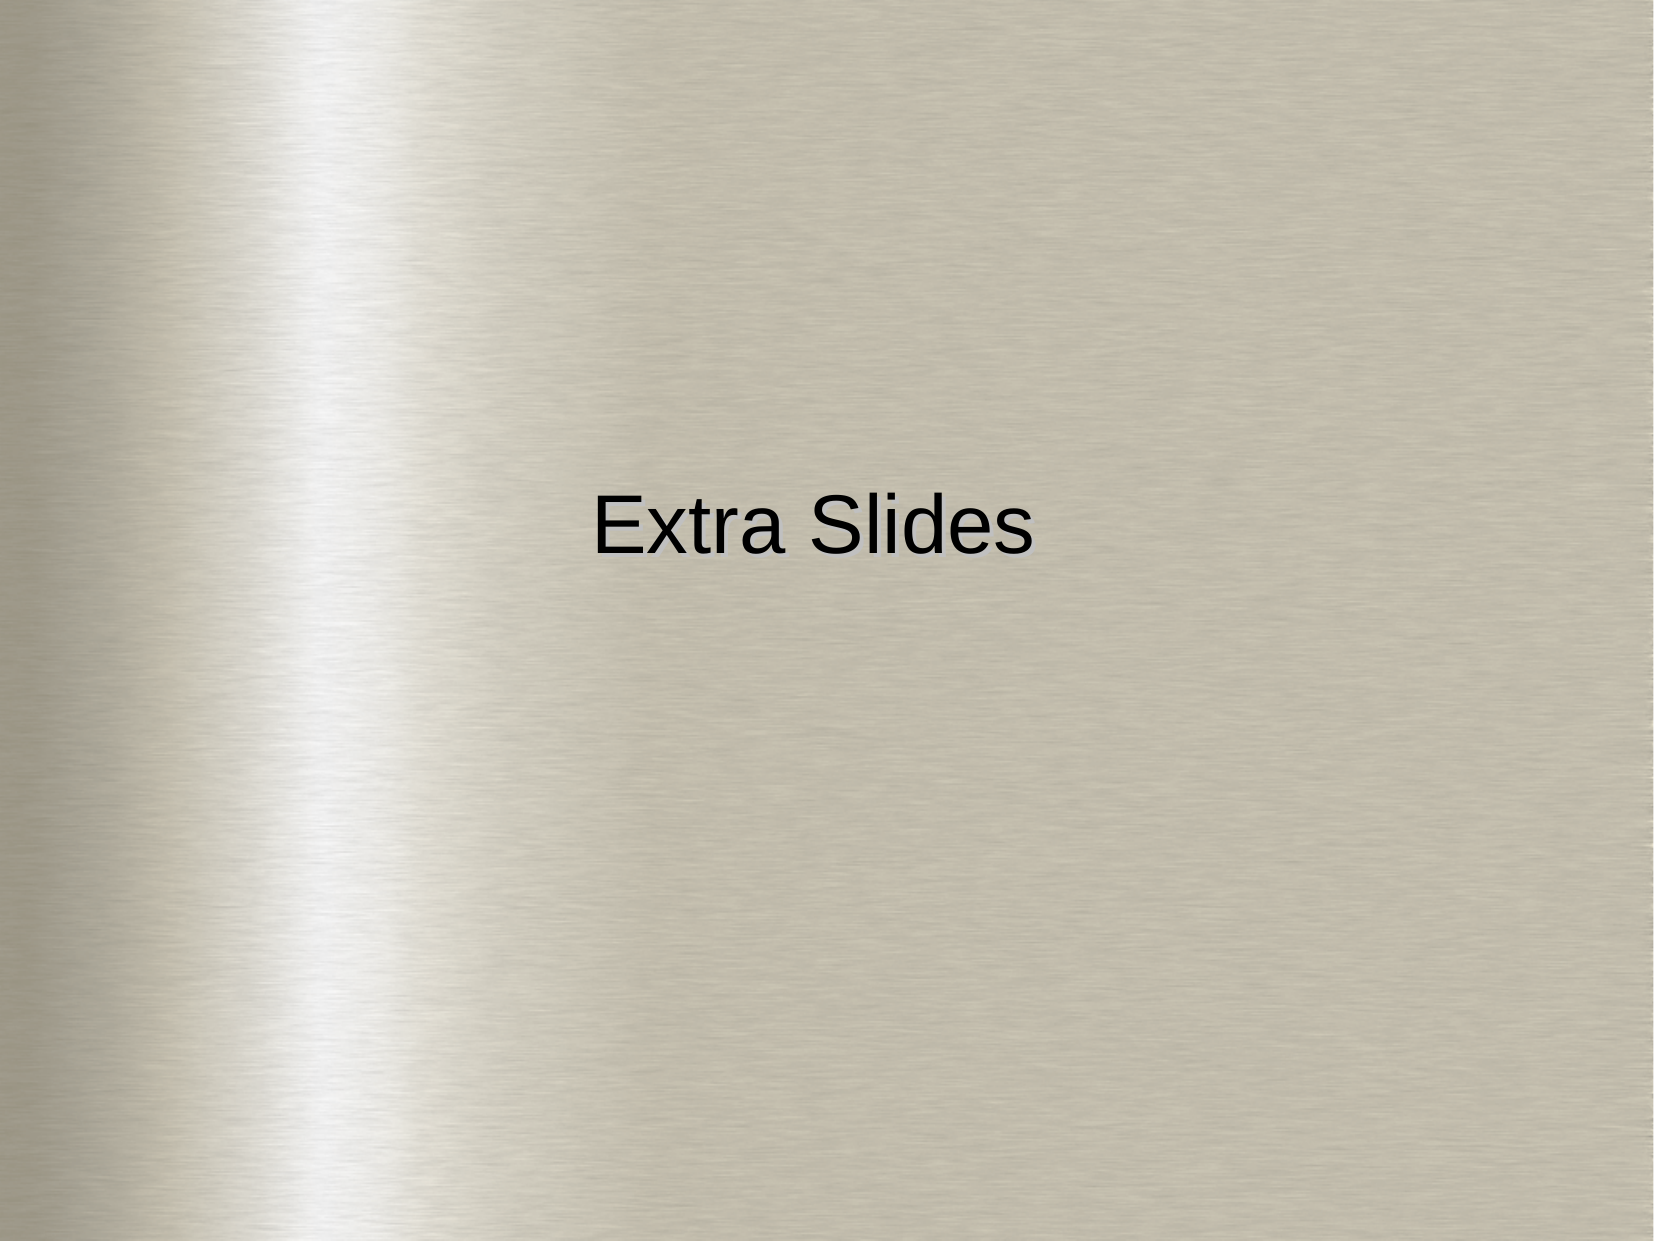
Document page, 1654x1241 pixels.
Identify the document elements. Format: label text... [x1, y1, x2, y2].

text_box Extra Slides [576, 471, 1051, 579]
picture [0, 0, 1654, 1241]
